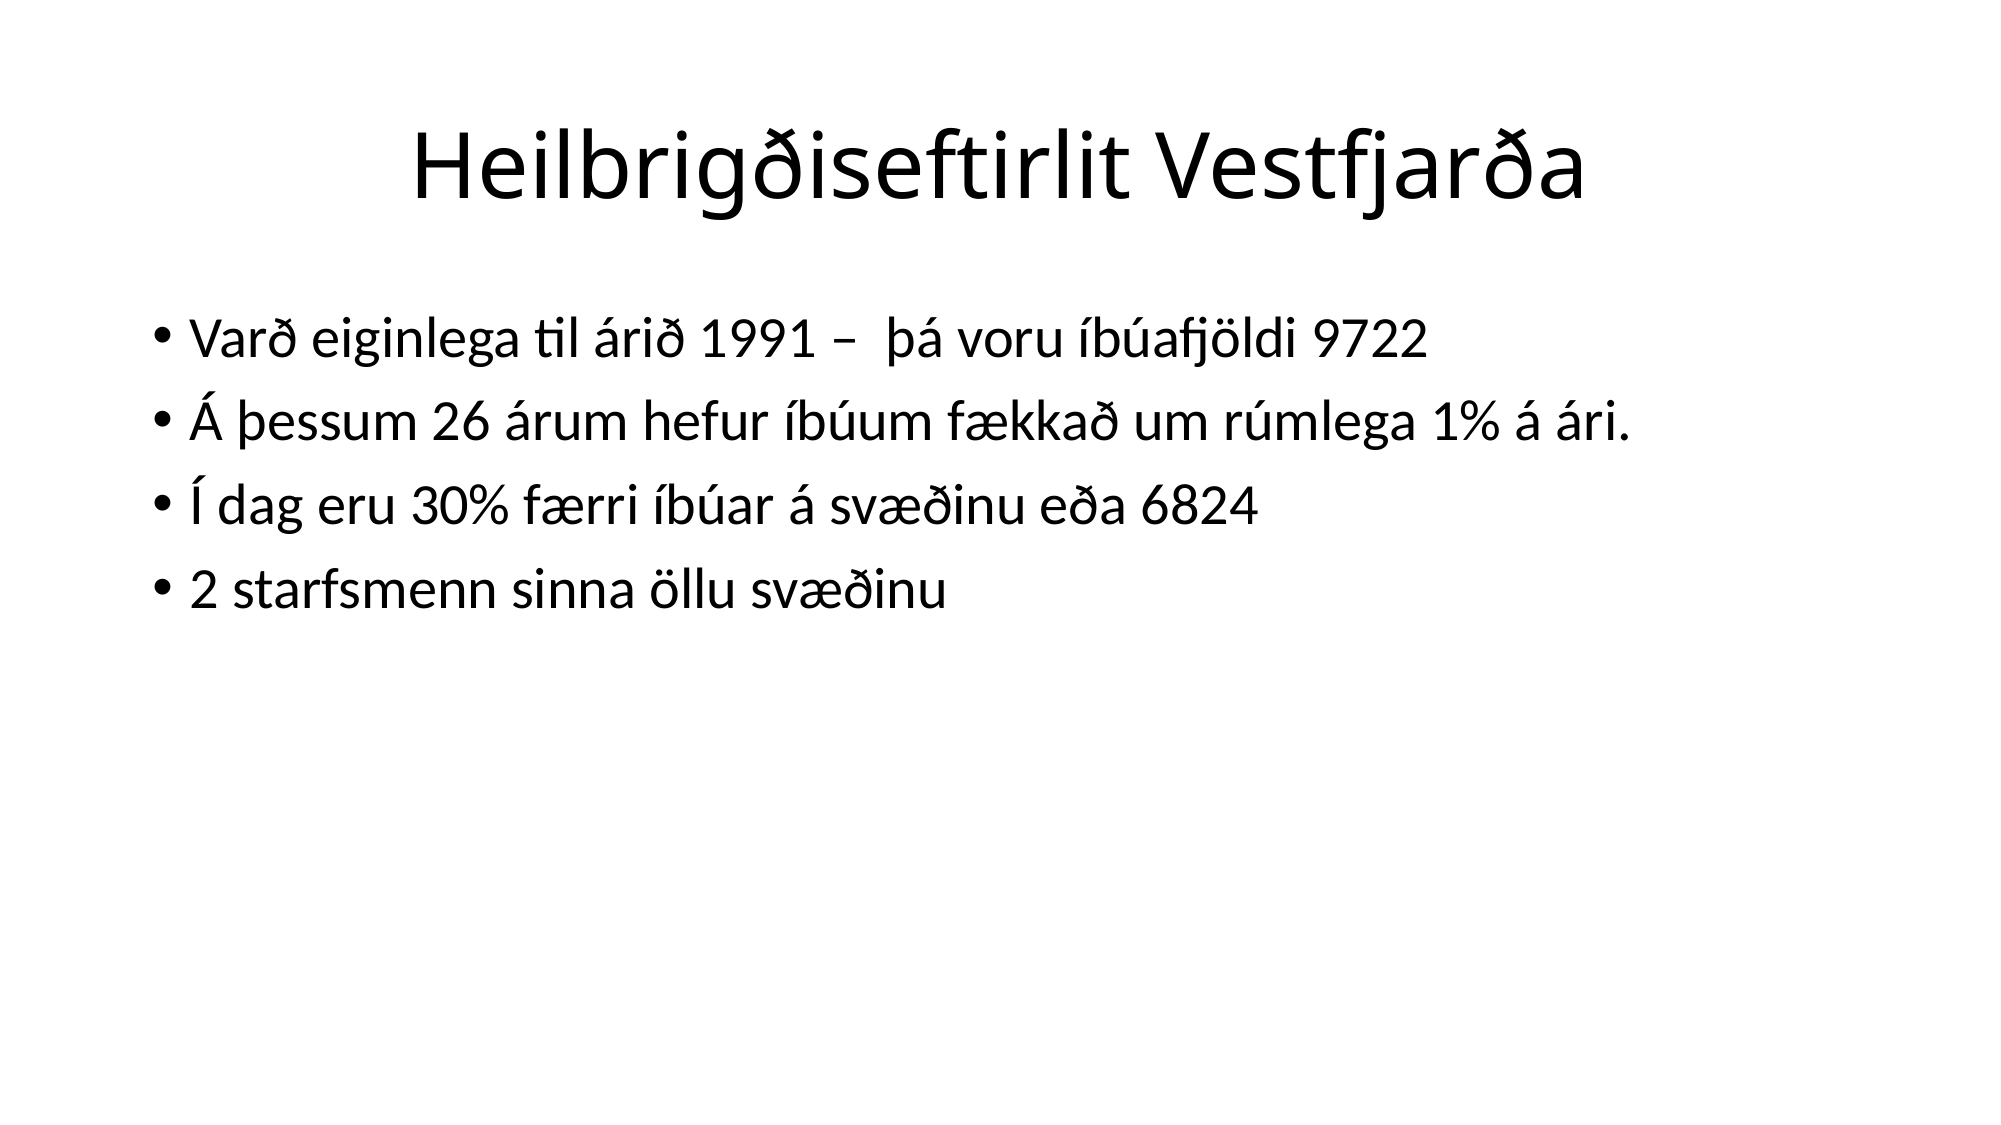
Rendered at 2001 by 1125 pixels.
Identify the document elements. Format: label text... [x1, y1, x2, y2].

title Heilbrigðiseftirlit Vestfjarða [137, 59, 1863, 278]
list Varð eiginlega til árið 1991 – þá voru íbúafjöldi 9722 Á þessum 26 árum hefur íbúum fækkað um rúmlega 1% á ári. Í dag eru 30% færri íbúar á svæðinu eða 6824 2 starfsmenn sinna öllu svæðinu [137, 299, 1863, 1014]
